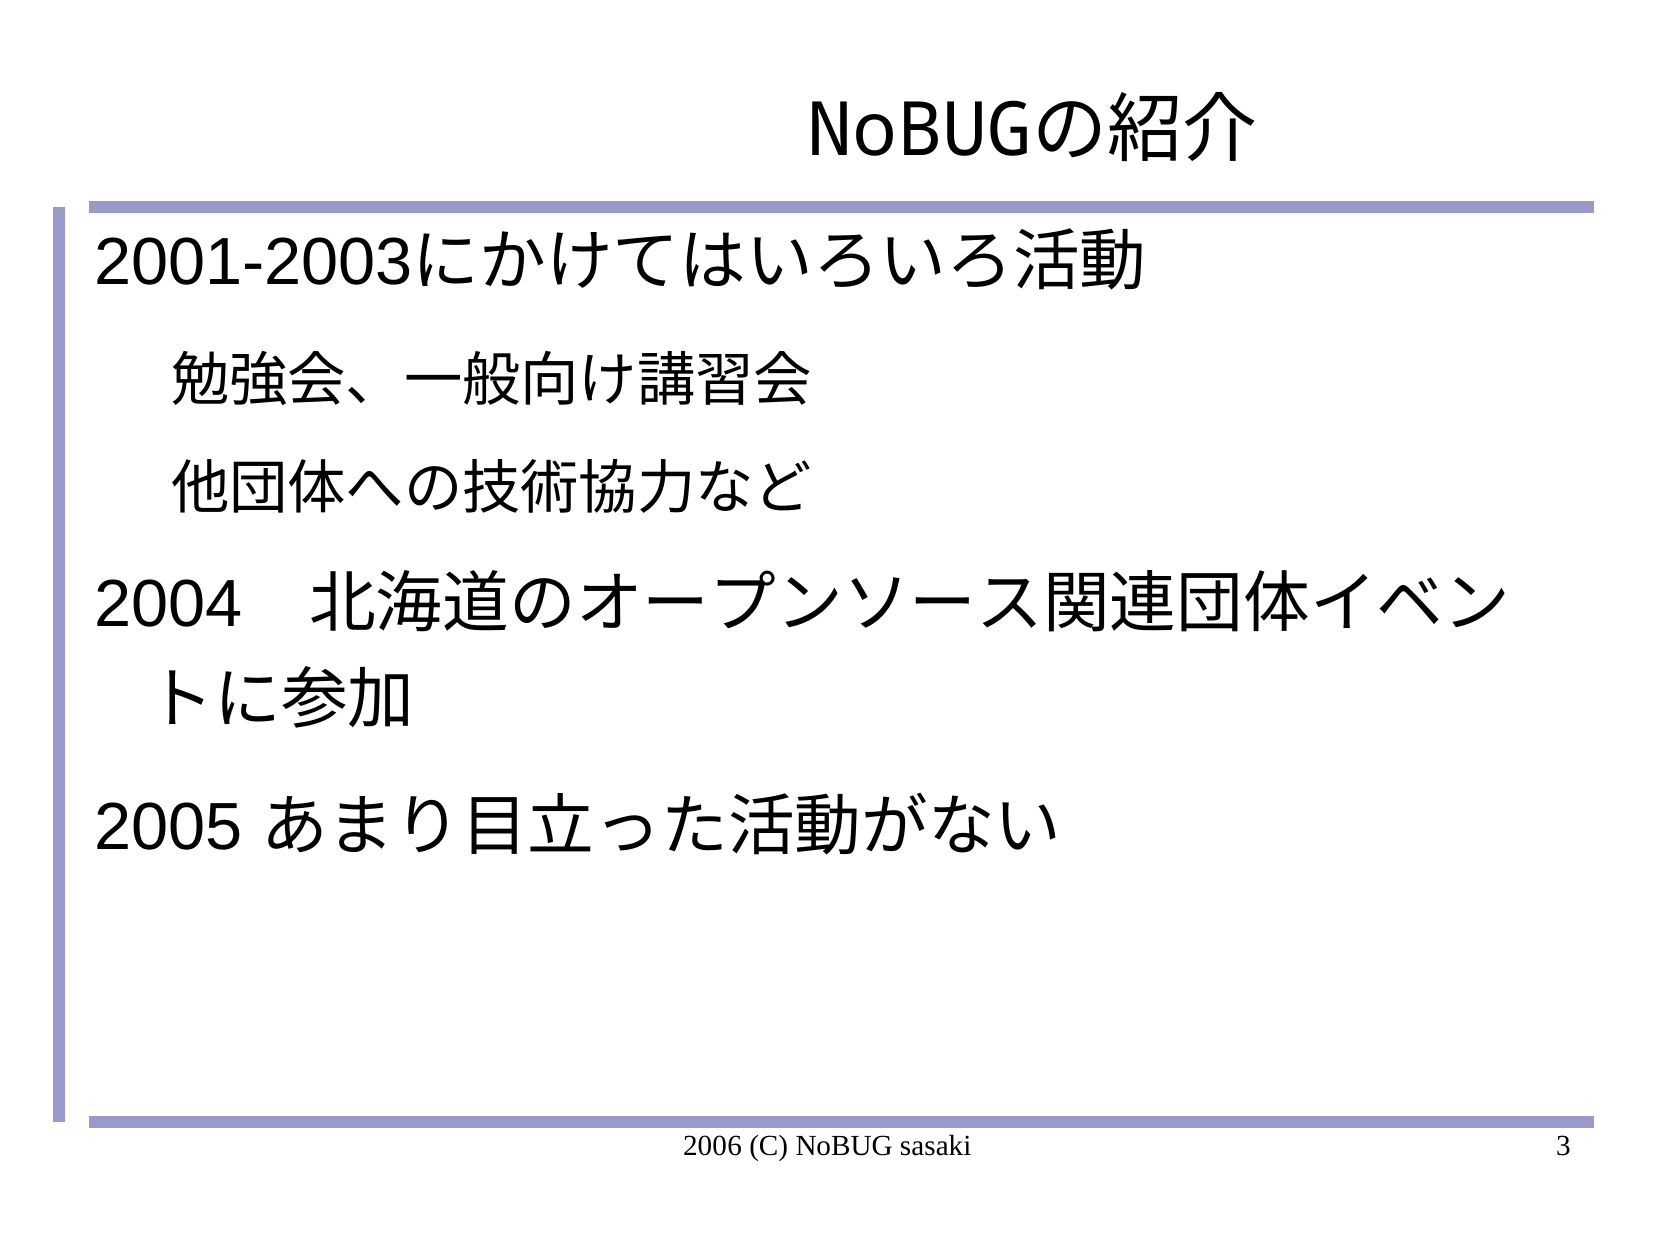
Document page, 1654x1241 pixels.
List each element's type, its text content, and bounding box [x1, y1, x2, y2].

title NoBUGの紹介 [501, 59, 1563, 187]
list 2001-2003にかけてはいろいろ活動 勉強会、一般向け講習会 他団体への技術協力など 2004 北海道のオープンソース関連団体イベントに参加 2005 あまり目立った活動がない [76, 206, 1565, 1123]
